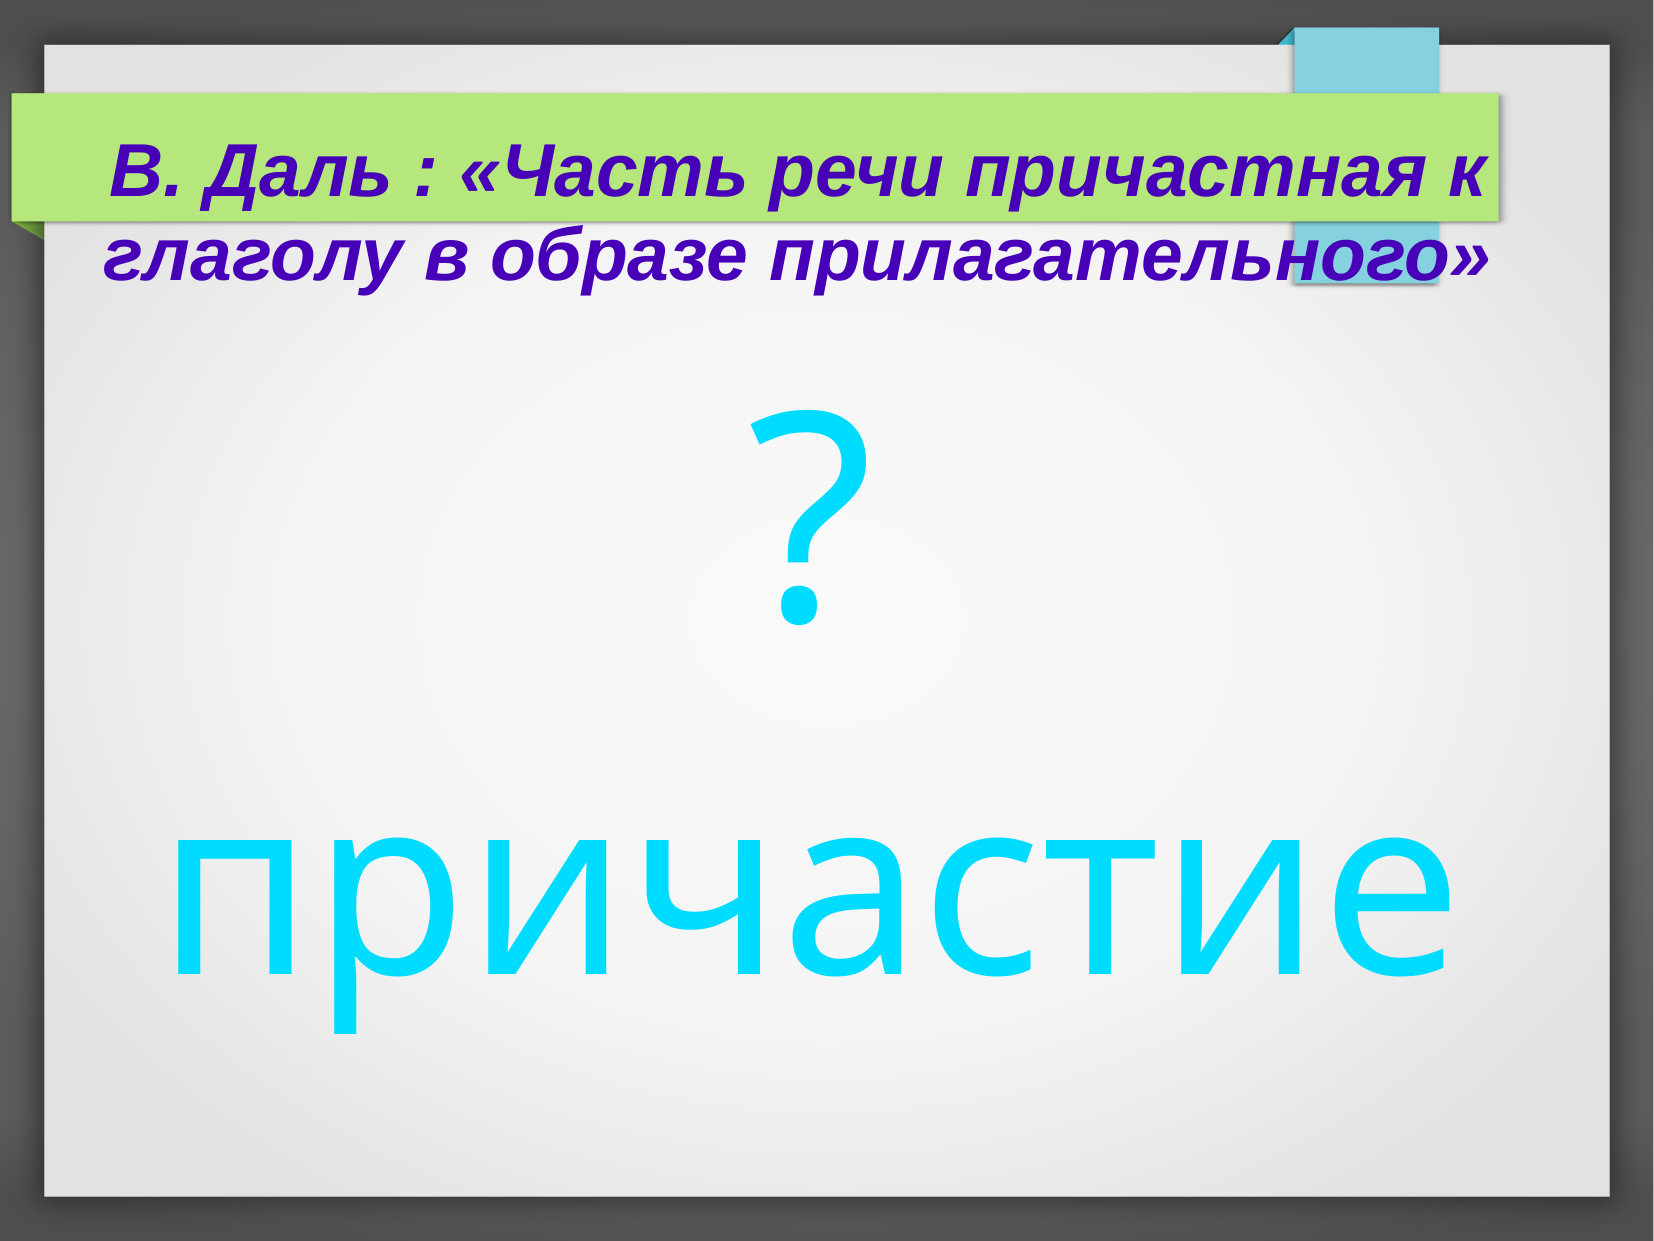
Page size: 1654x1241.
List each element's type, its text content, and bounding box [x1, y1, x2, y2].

subtitle ? причастие [82, 343, 1538, 1039]
picture [0, 0, 1654, 1241]
text_box В. Даль : «Часть речи причастная к глаголу в образе прилагательного» [59, 82, 1538, 343]
